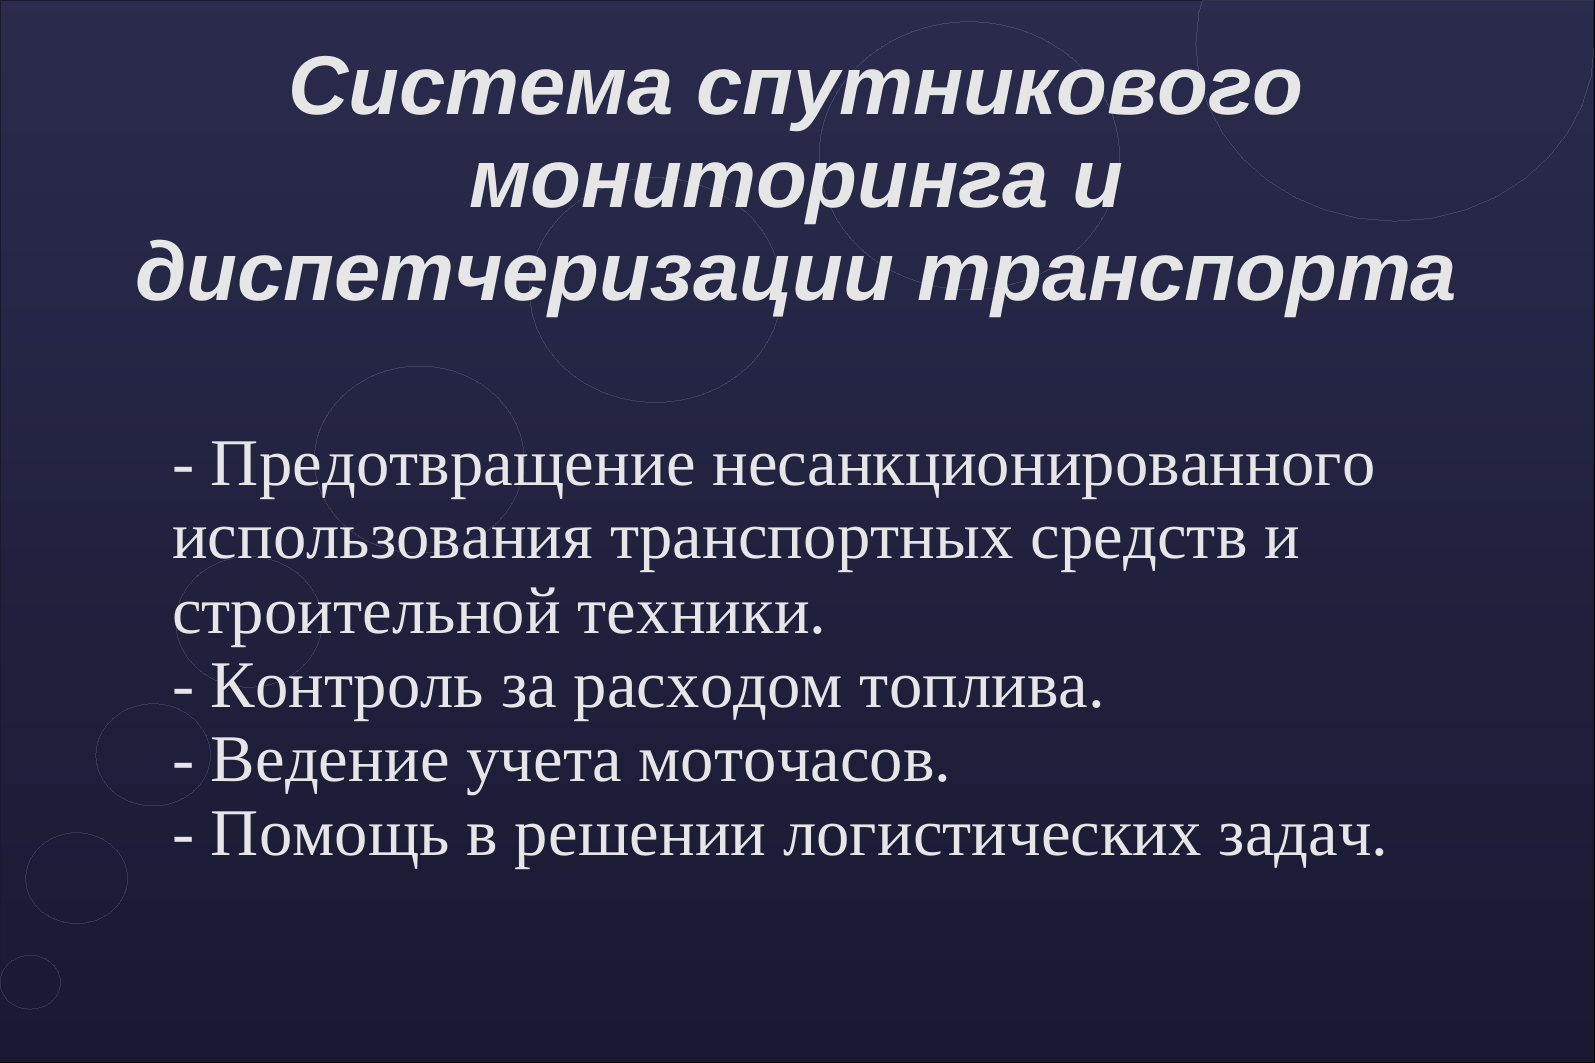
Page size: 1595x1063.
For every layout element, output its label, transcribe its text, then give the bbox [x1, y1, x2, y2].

subtitle - Предотвращение несанкционированного использования транспортных средств и строительной техники. - Контроль за расходом топлива. - Ведение учета моточасов. - Помощь в решении логистических задач. [172, 312, 1514, 983]
title Система спутникового мониторинга и диспетчеризации транспорта [115, 39, 1478, 319]
